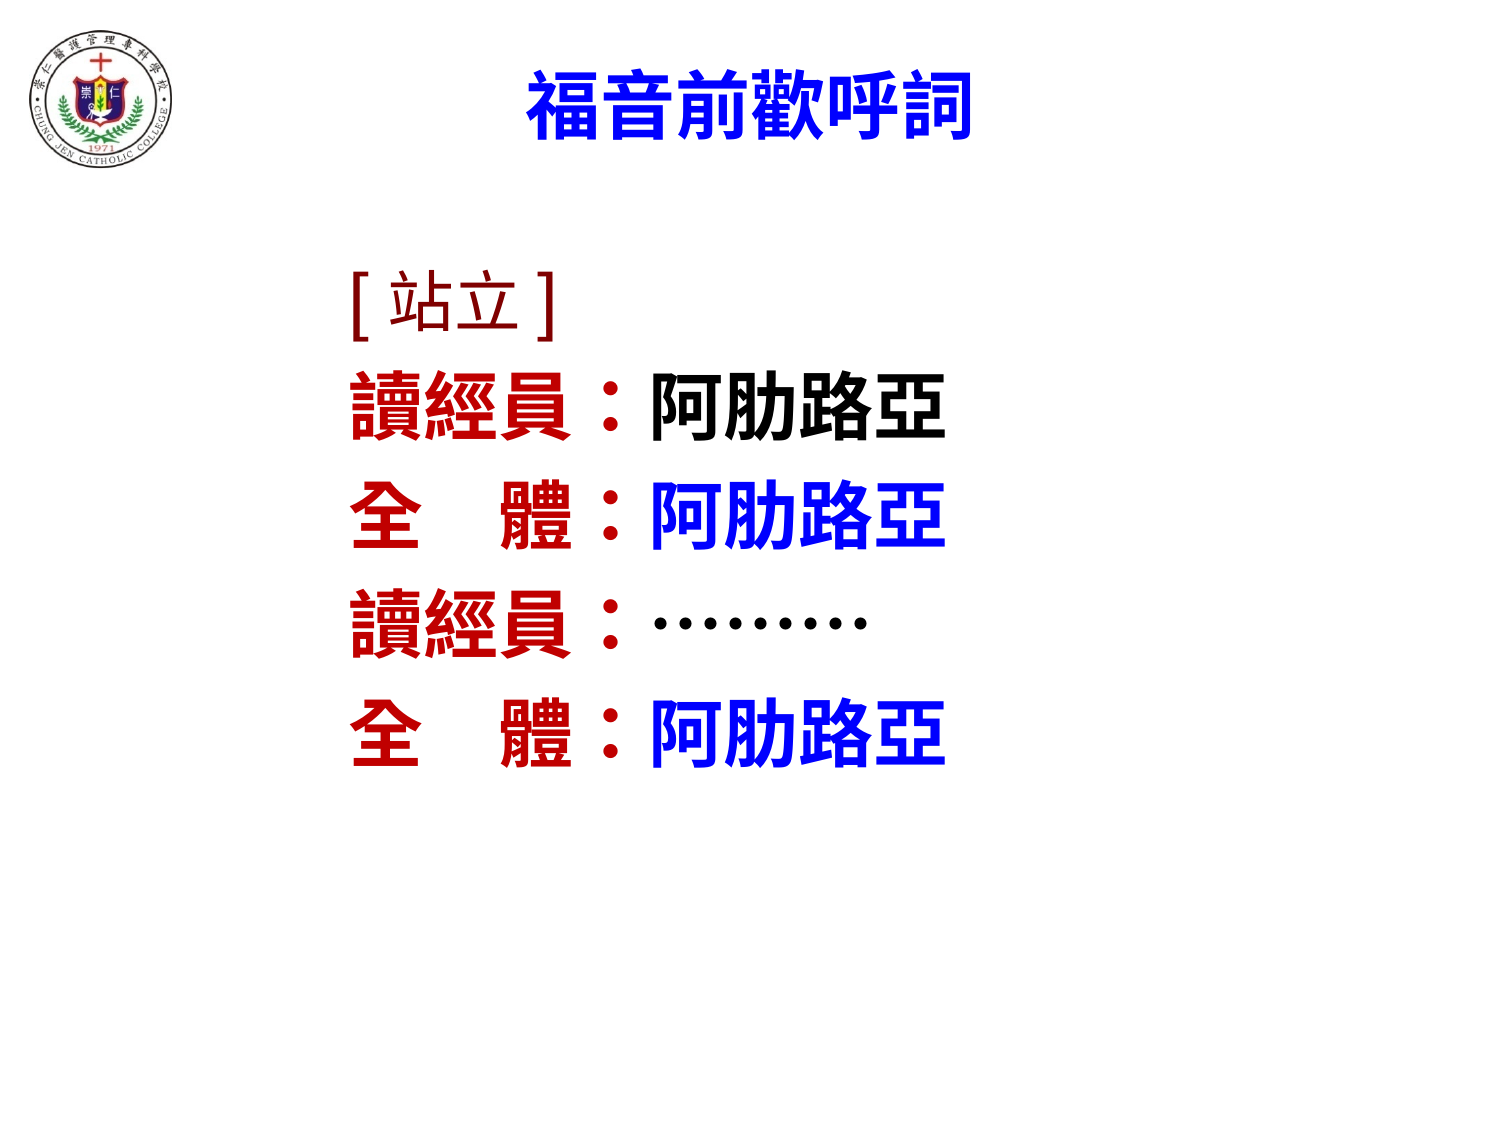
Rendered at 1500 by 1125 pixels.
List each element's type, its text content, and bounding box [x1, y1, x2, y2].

title 福音前歡呼詞 [112, 42, 1388, 164]
list [站立] 讀經員：阿肋路亞 全 體：阿肋路亞 讀經員：……… 全 體：阿肋路亞 [277, 243, 1365, 917]
